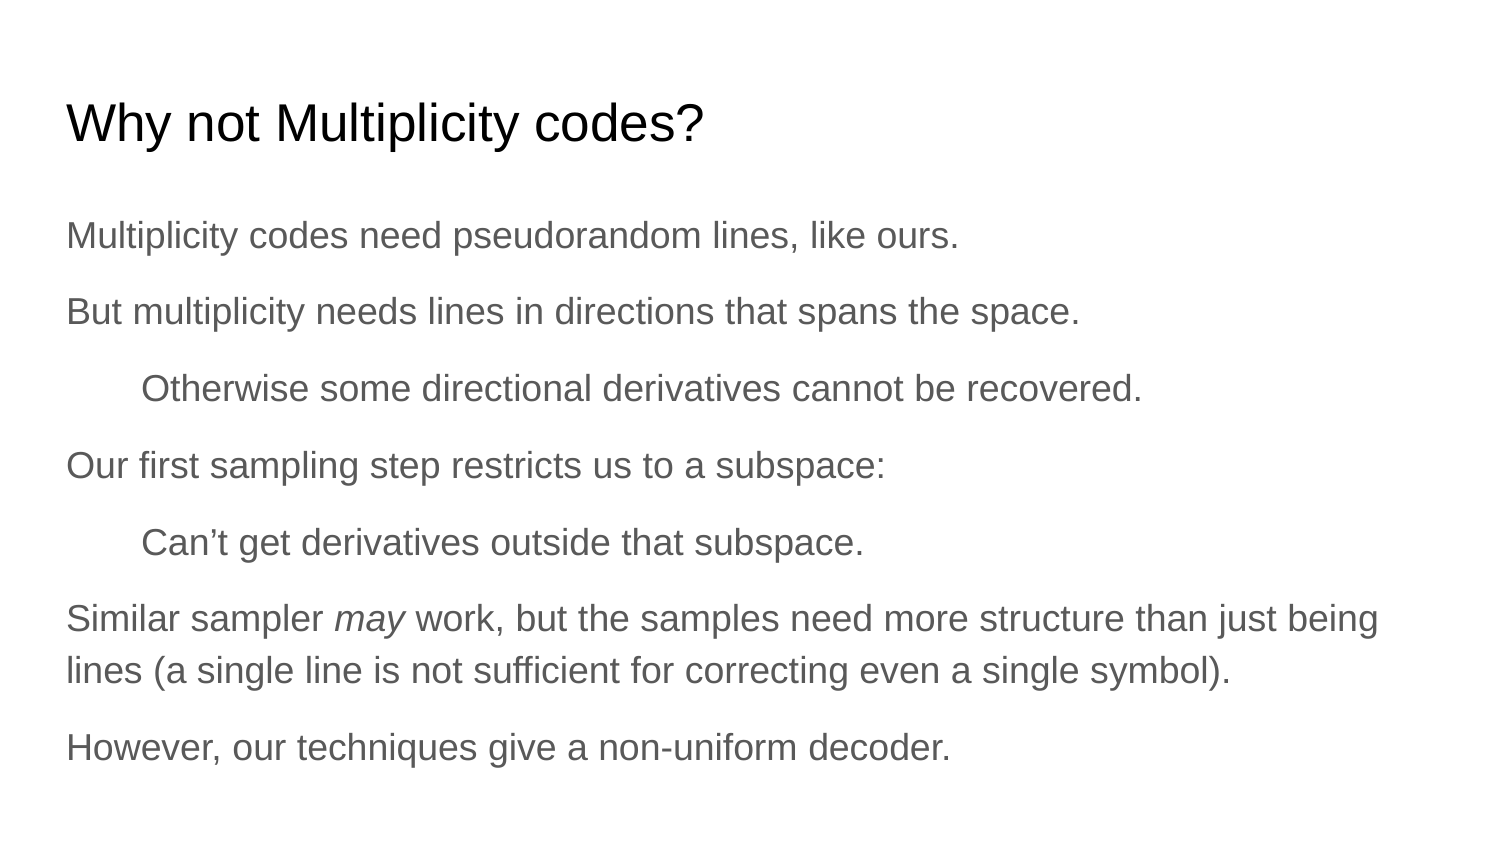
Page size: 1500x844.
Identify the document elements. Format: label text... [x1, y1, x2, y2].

title Why not Multiplicity codes? [51, 72, 1449, 167]
list Multiplicity codes need pseudorandom lines, like ours. But multiplicity needs lines in directions that spans the space. Otherwise some directional derivatives cannot be recovered. Our first sampling step restricts us to a subspace: Can’t get derivatives outside that subspace. Similar sampler may work, but the samples need more structure than just being lines (a single line is not sufficient for correcting even a single symbol). However, our techniques give a non-uniform decoder. [51, 189, 1449, 819]
